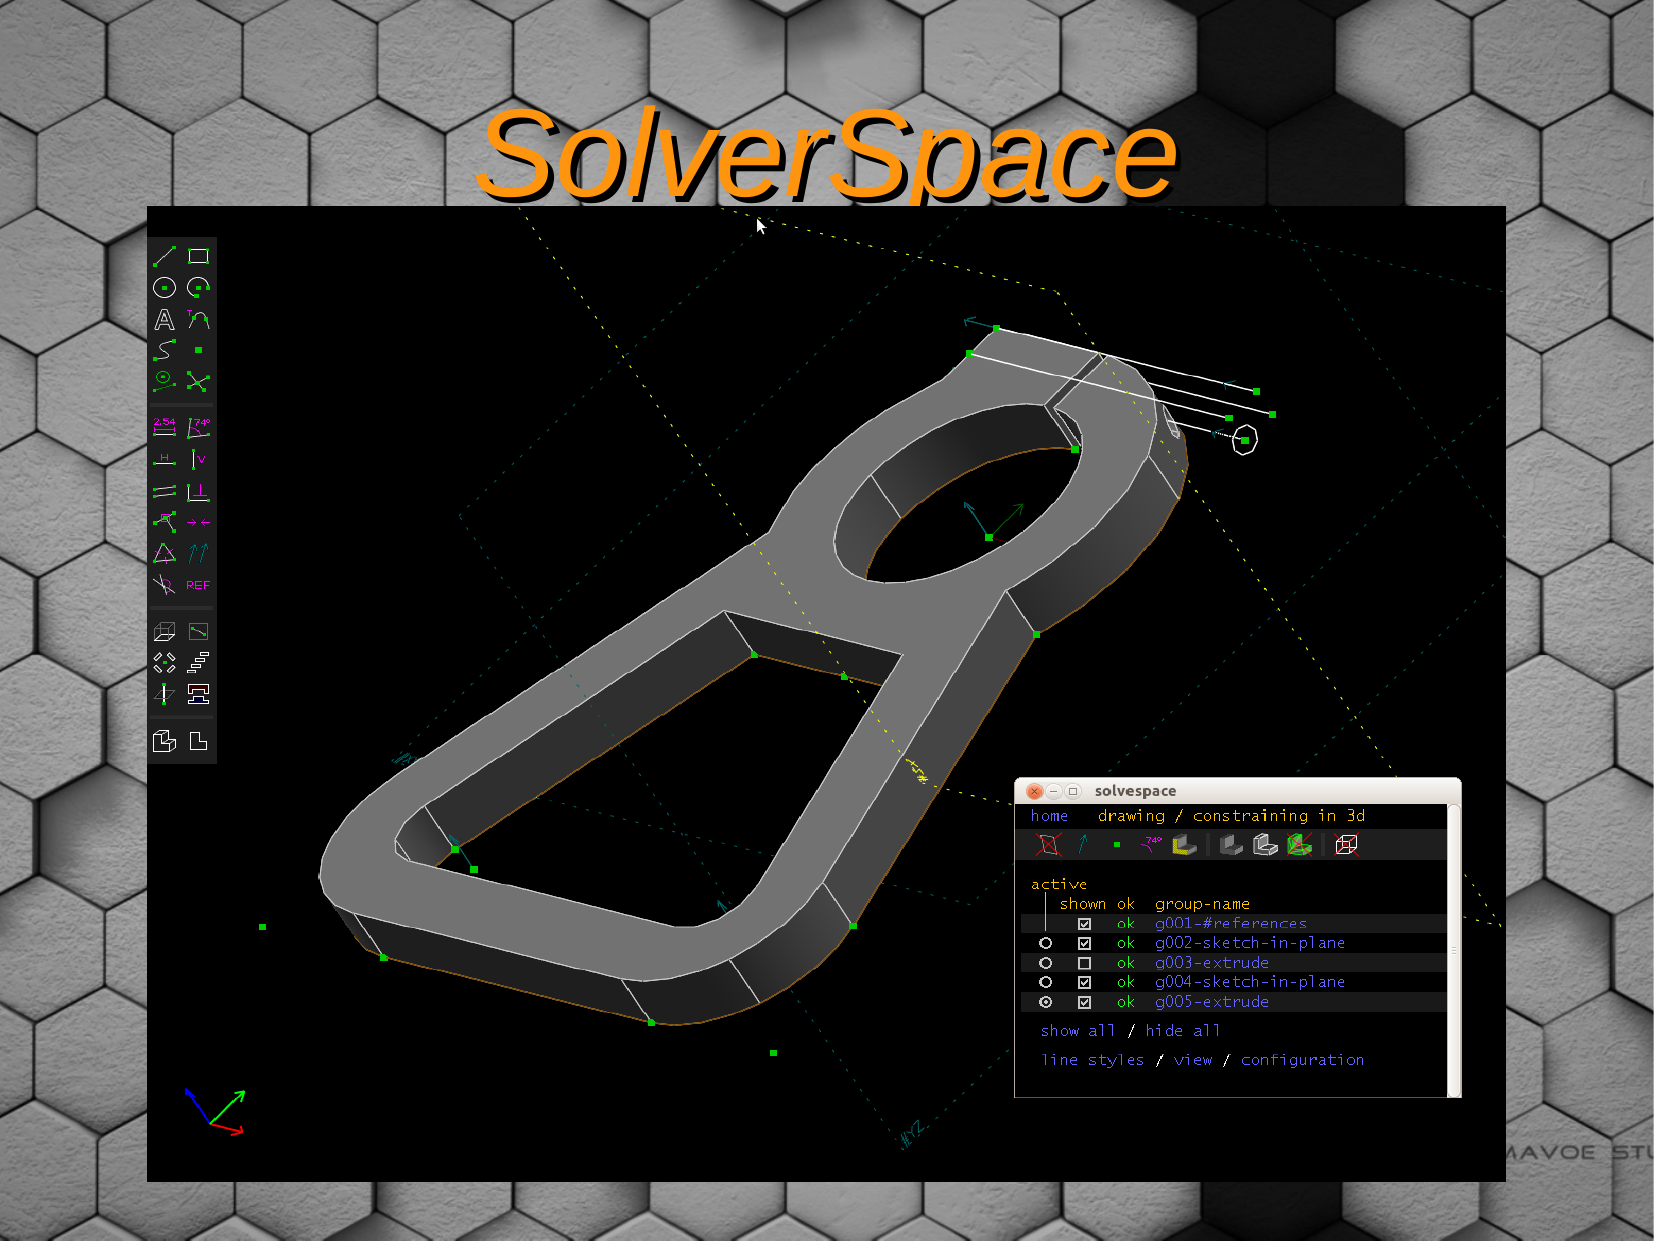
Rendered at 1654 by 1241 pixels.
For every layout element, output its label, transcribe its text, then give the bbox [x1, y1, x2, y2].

picture [0, 0, 1654, 1241]
title SolverSpace [82, 49, 1571, 257]
